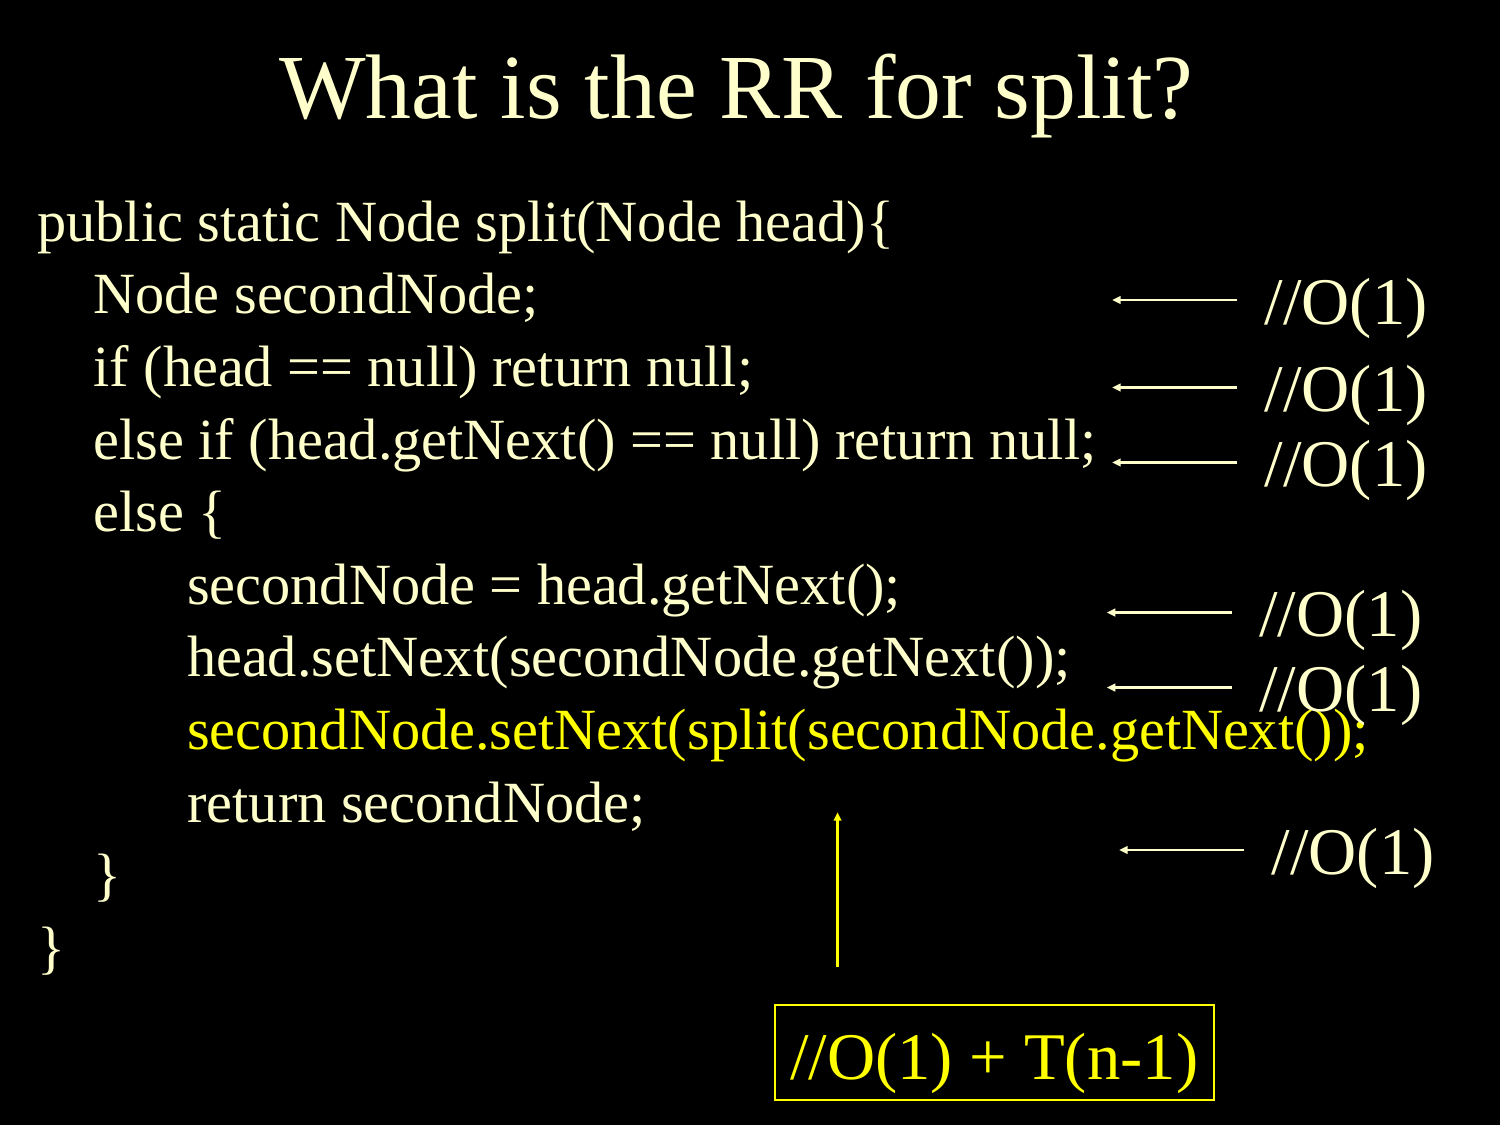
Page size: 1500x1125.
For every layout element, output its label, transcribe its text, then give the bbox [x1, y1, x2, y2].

list public static Node split(Node head){ Node secondNode; if (head == null) return null; else if (head.getNext() == null) return null; else { secondNode = head.getNext(); head.setNext(secondNode.getNext()); secondNode.setNext(split(secondNode.getNext()); return secondNode; } } [22, 187, 1482, 1026]
text_box //O(1) + T(n-1) [775, 1004, 1215, 1101]
text_box //O(1) [1250, 337, 1443, 412]
text_box //O(1) [1311, 369, 1340, 409]
text_box //O(1) [1250, 249, 1443, 337]
text_box //O(1) [1244, 637, 1438, 733]
text_box //O(1) [1306, 594, 1335, 634]
title What is the RR for split? [8, 29, 1467, 146]
text_box //O(1) [1250, 412, 1443, 508]
text_box //O(1) [1257, 799, 1450, 896]
text_box //O(1) [1244, 562, 1438, 637]
